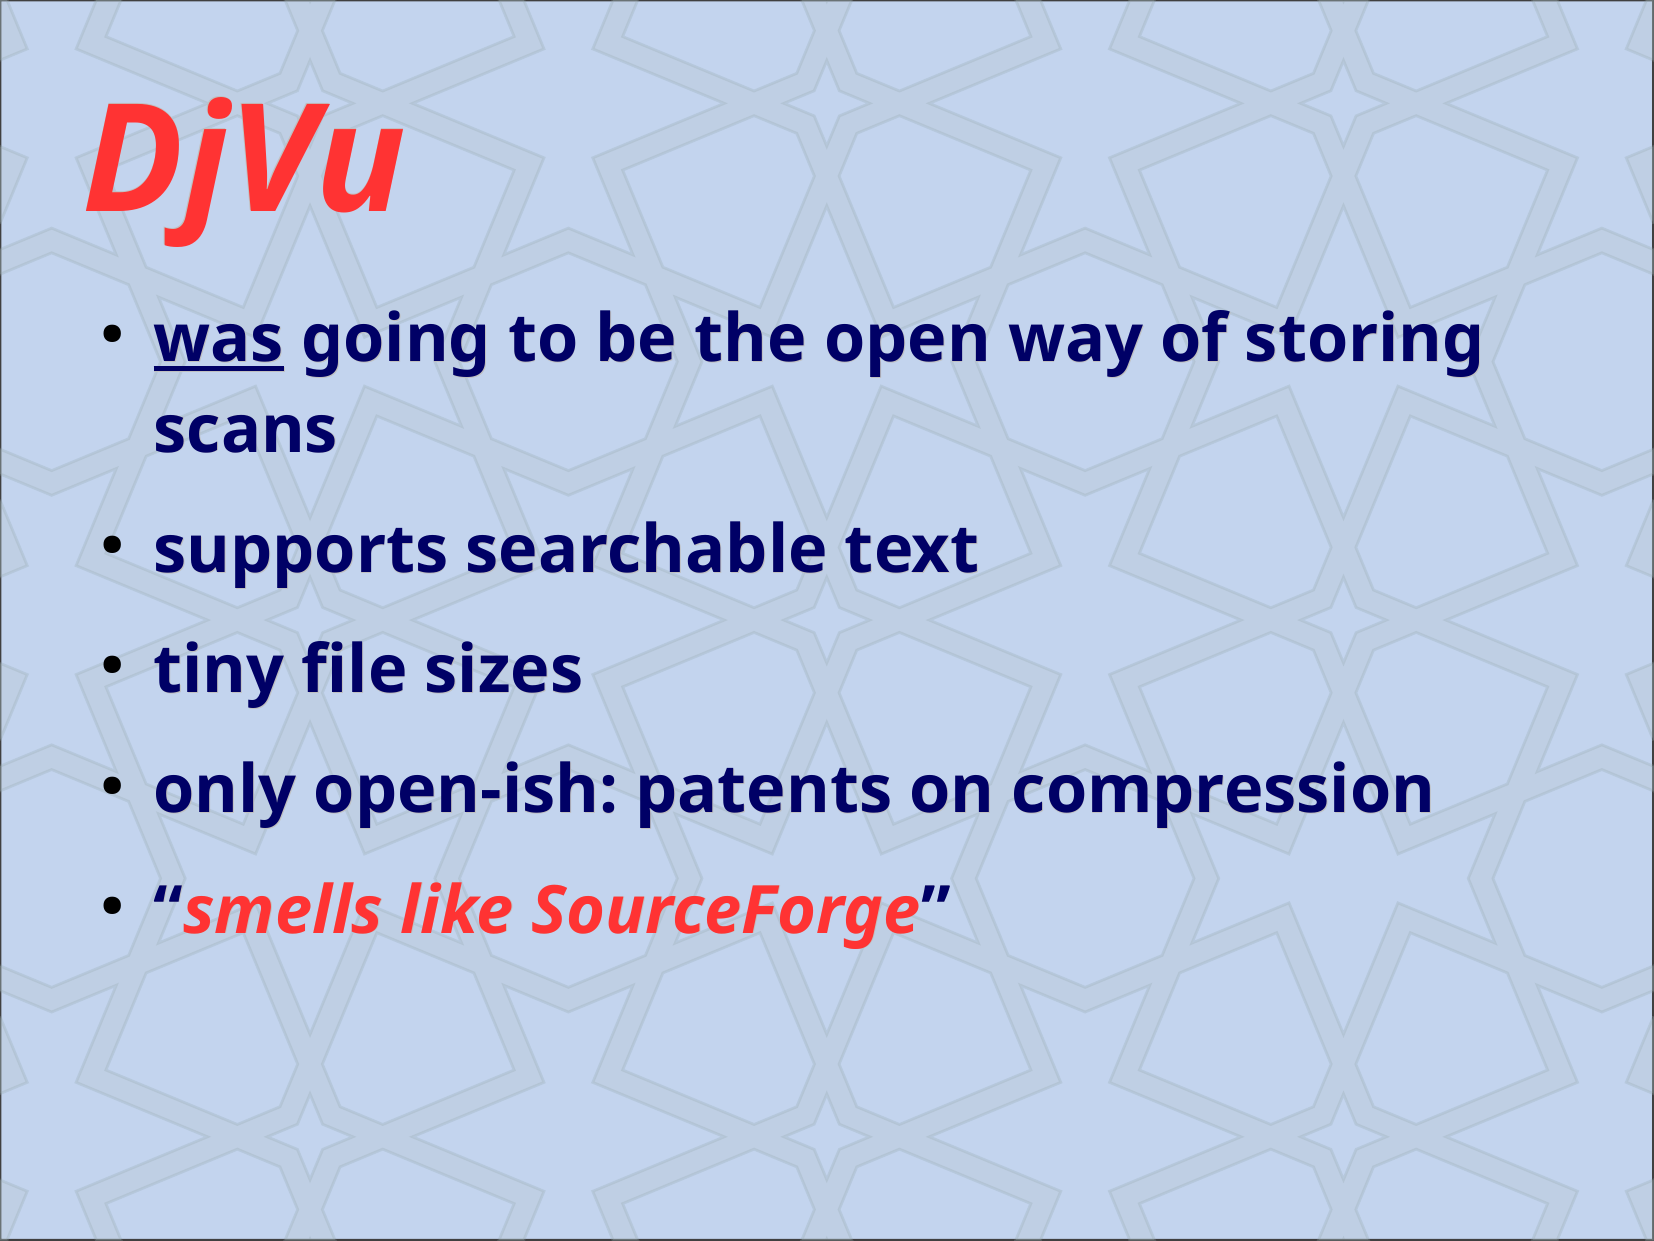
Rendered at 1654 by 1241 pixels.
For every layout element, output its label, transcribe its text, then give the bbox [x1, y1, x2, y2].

list was going to be the open way of storing scans supports searchable text tiny file sizes only open-ish: patents on compression “smells like SourceForge” [82, 290, 1571, 1010]
title DjVu [82, 49, 1571, 257]
